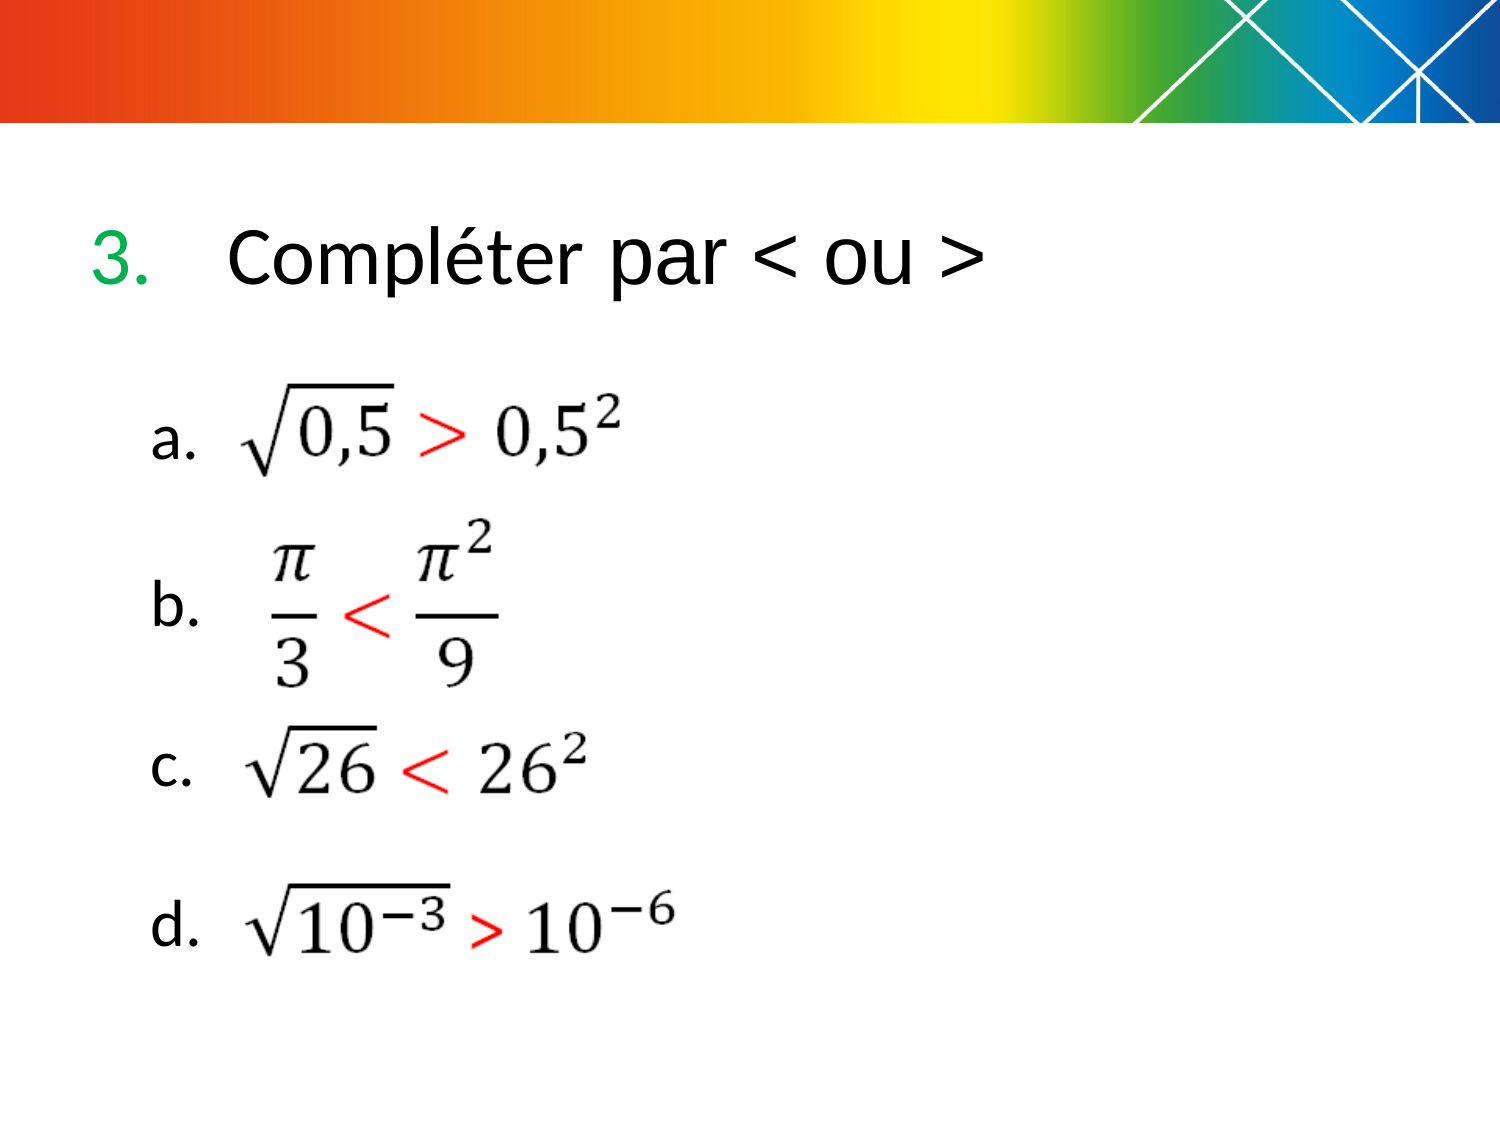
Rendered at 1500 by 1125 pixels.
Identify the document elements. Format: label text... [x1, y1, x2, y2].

text_box a. b. c. d. [135, 385, 691, 1048]
picture [230, 503, 609, 820]
picture [230, 373, 637, 488]
text_box Compléter par < ou > [75, 164, 1500, 339]
picture [230, 857, 704, 980]
picture [1340, 0, 1500, 123]
picture [0, 0, 1359, 123]
